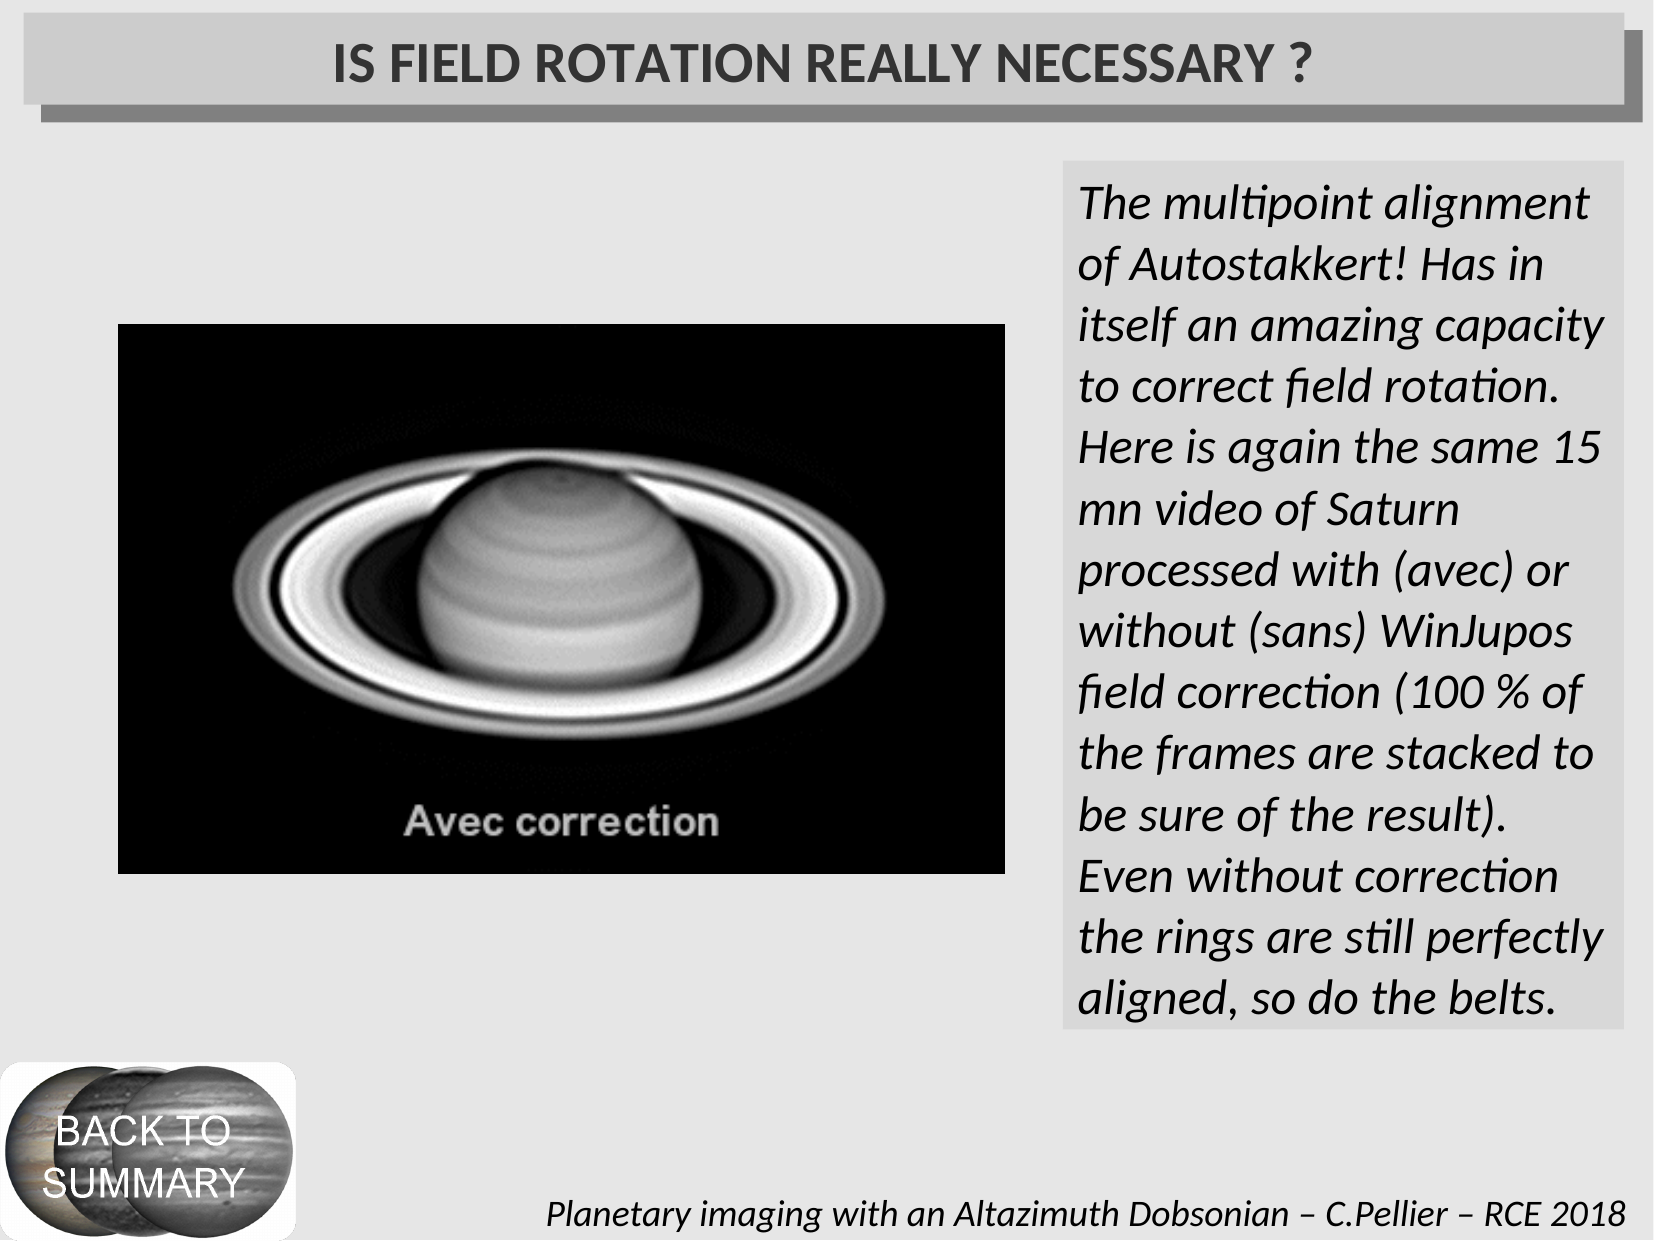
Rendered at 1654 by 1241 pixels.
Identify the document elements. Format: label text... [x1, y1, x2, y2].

text_box The multipoint alignment of Autostakkert! Has in itself an amazing capacity to correct field rotation. Here is again the same 15 mn video of Saturn processed with (avec) or without (sans) WinJupos field correction (100 % of the frames are stacked to be sure of the result). Even without correction the rings are still perfectly aligned, so do the belts. [1062, 160, 1624, 1030]
text_box IS FIELD ROTATION REALLY NECESSARY ? [23, 12, 1625, 105]
text_box Planetary imaging with an Altazimuth Dobsonian – C.Pellier – RCE 2018 [430, 1180, 1642, 1241]
picture [118, 324, 1005, 874]
picture [0, 1062, 296, 1241]
